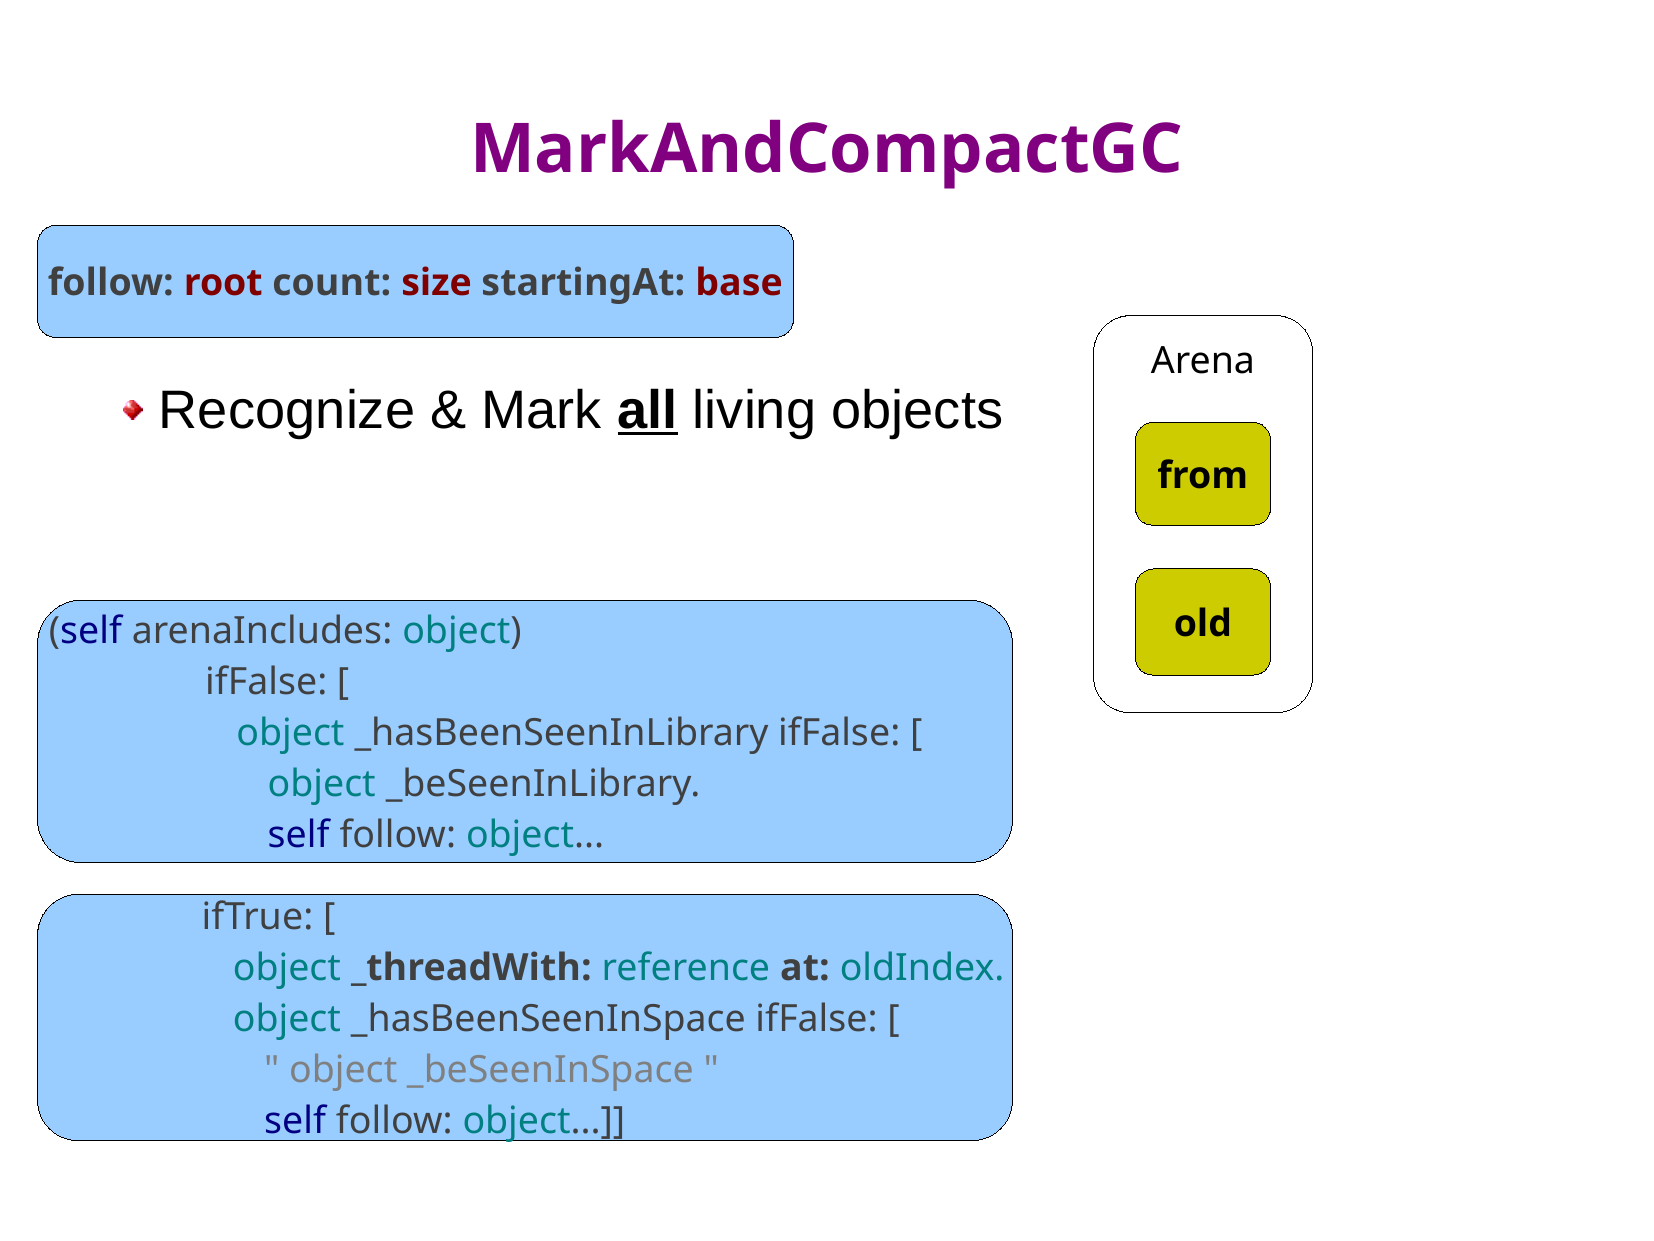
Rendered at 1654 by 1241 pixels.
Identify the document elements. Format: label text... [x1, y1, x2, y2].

text_box Arena [1093, 315, 1313, 713]
text_box MarkAndCompactGC [143, 91, 1511, 209]
text_box follow: root count: size startingAt: base [37, 225, 794, 338]
text_box old [1135, 568, 1271, 676]
text_box from [1135, 422, 1271, 526]
text_box ifTrue: [ object _threadWith: reference at: oldIndex. object _hasBeenSeenInSpace ifFalse: [ " object _beSeenInSpace " self follow: object...]] [37, 894, 1013, 1141]
text_box (self arenaIncludes: object) ifFalse: [ object _hasBeenSeenInLibrary ifFalse: [ object _beSeenInLibrary. self follow: object... [37, 600, 1013, 863]
text_box Recognize & Mark all living objects [37, 372, 1051, 556]
